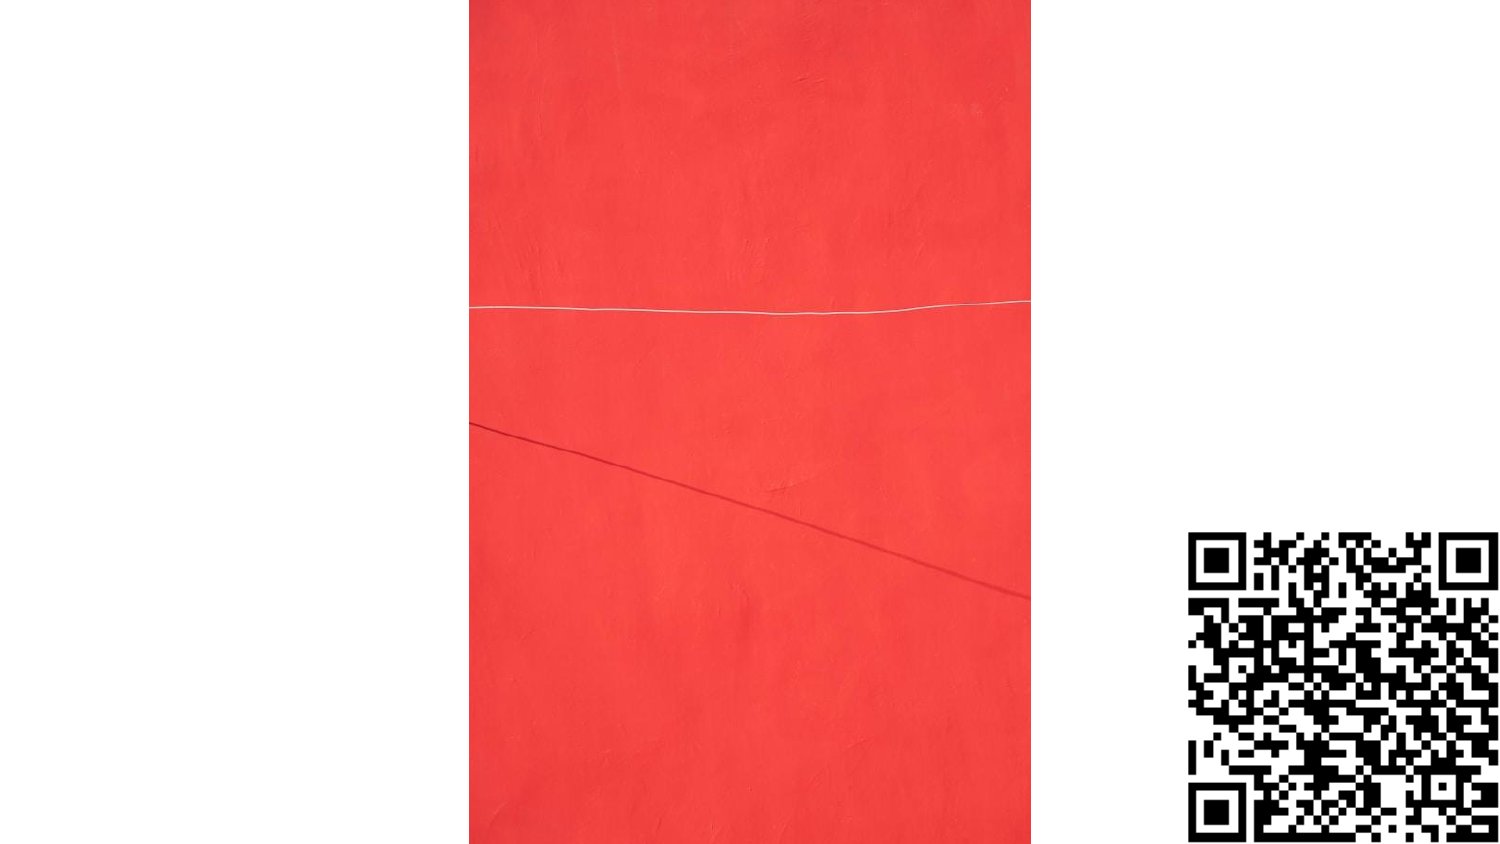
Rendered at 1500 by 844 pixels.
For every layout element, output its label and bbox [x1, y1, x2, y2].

picture [1187, 531, 1500, 844]
picture [469, 0, 1031, 844]
